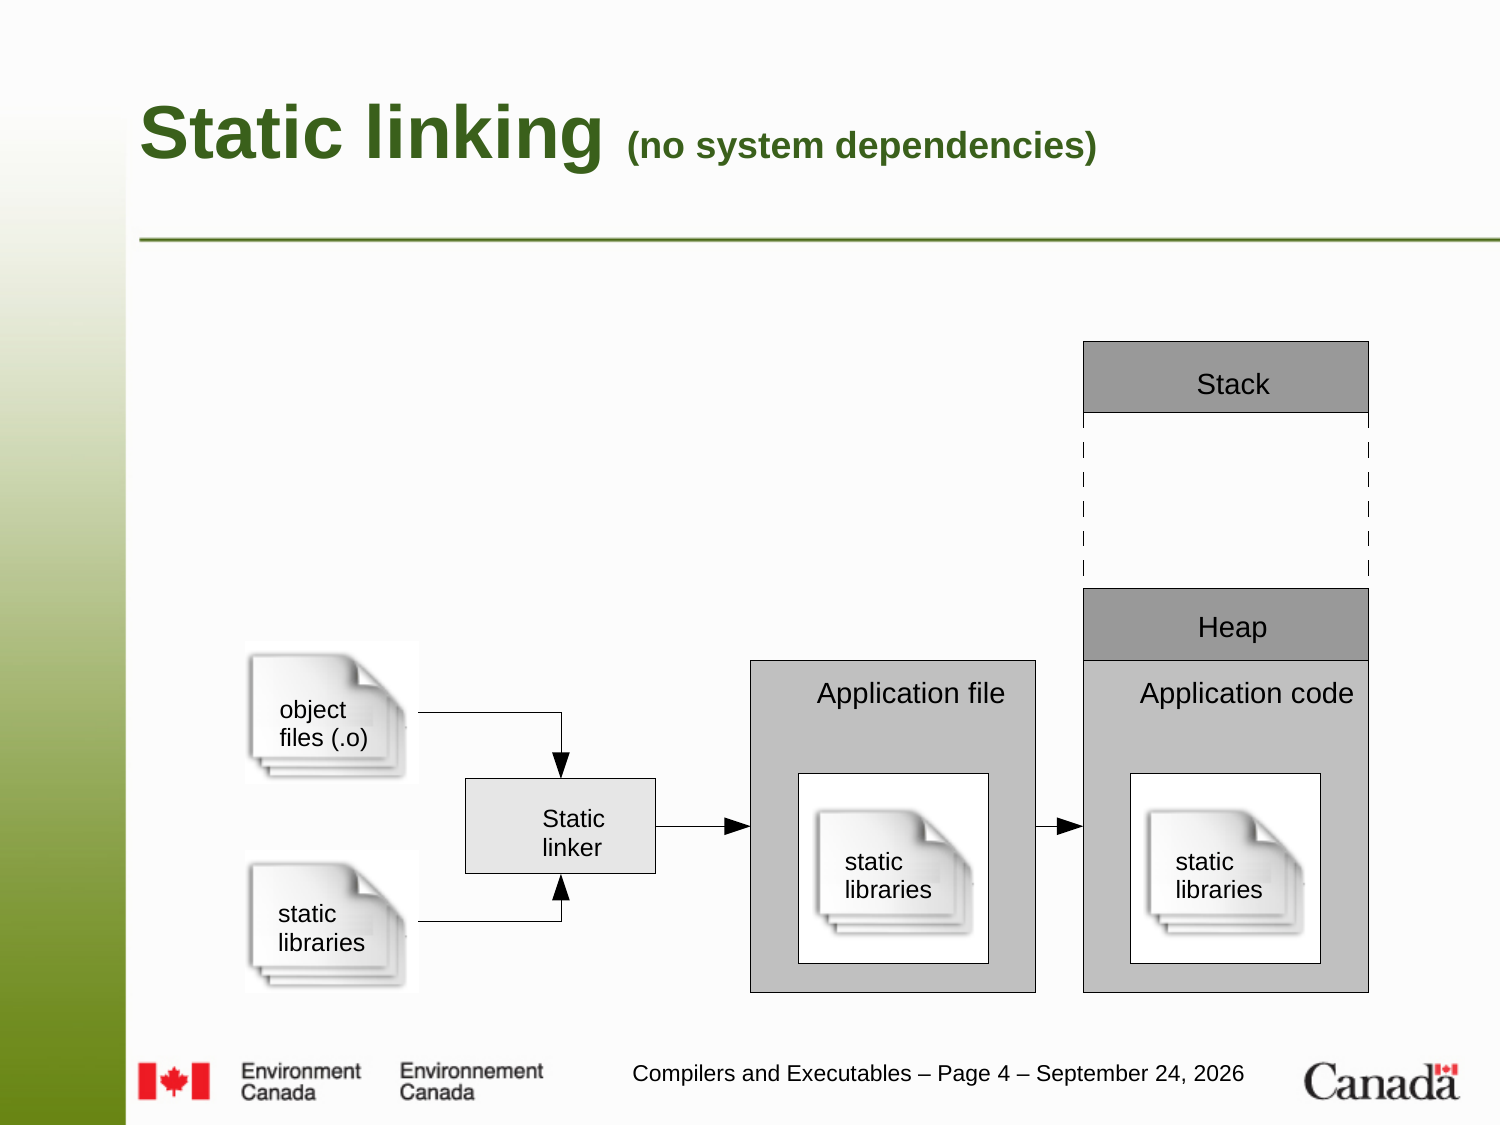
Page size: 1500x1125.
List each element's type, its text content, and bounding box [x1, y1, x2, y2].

text_box [465, 778, 656, 874]
text_box static libraries [830, 840, 948, 912]
picture [0, 0, 1500, 1125]
text_box Heap [1183, 603, 1283, 651]
title Static linking (no system dependencies) [125, 45, 1463, 221]
text_box [1083, 588, 1369, 993]
text_box static libraries [1160, 840, 1279, 912]
text_box Application code [1125, 669, 1370, 718]
text_box Application file [802, 669, 1021, 718]
text_box static libraries [263, 892, 381, 964]
text_box [1083, 341, 1369, 413]
text_box [750, 660, 1036, 993]
text_box Stack [1181, 360, 1286, 409]
list [125, 255, 1463, 1010]
text_box object files (.o) [264, 688, 384, 760]
text_box Static linker [527, 797, 621, 869]
